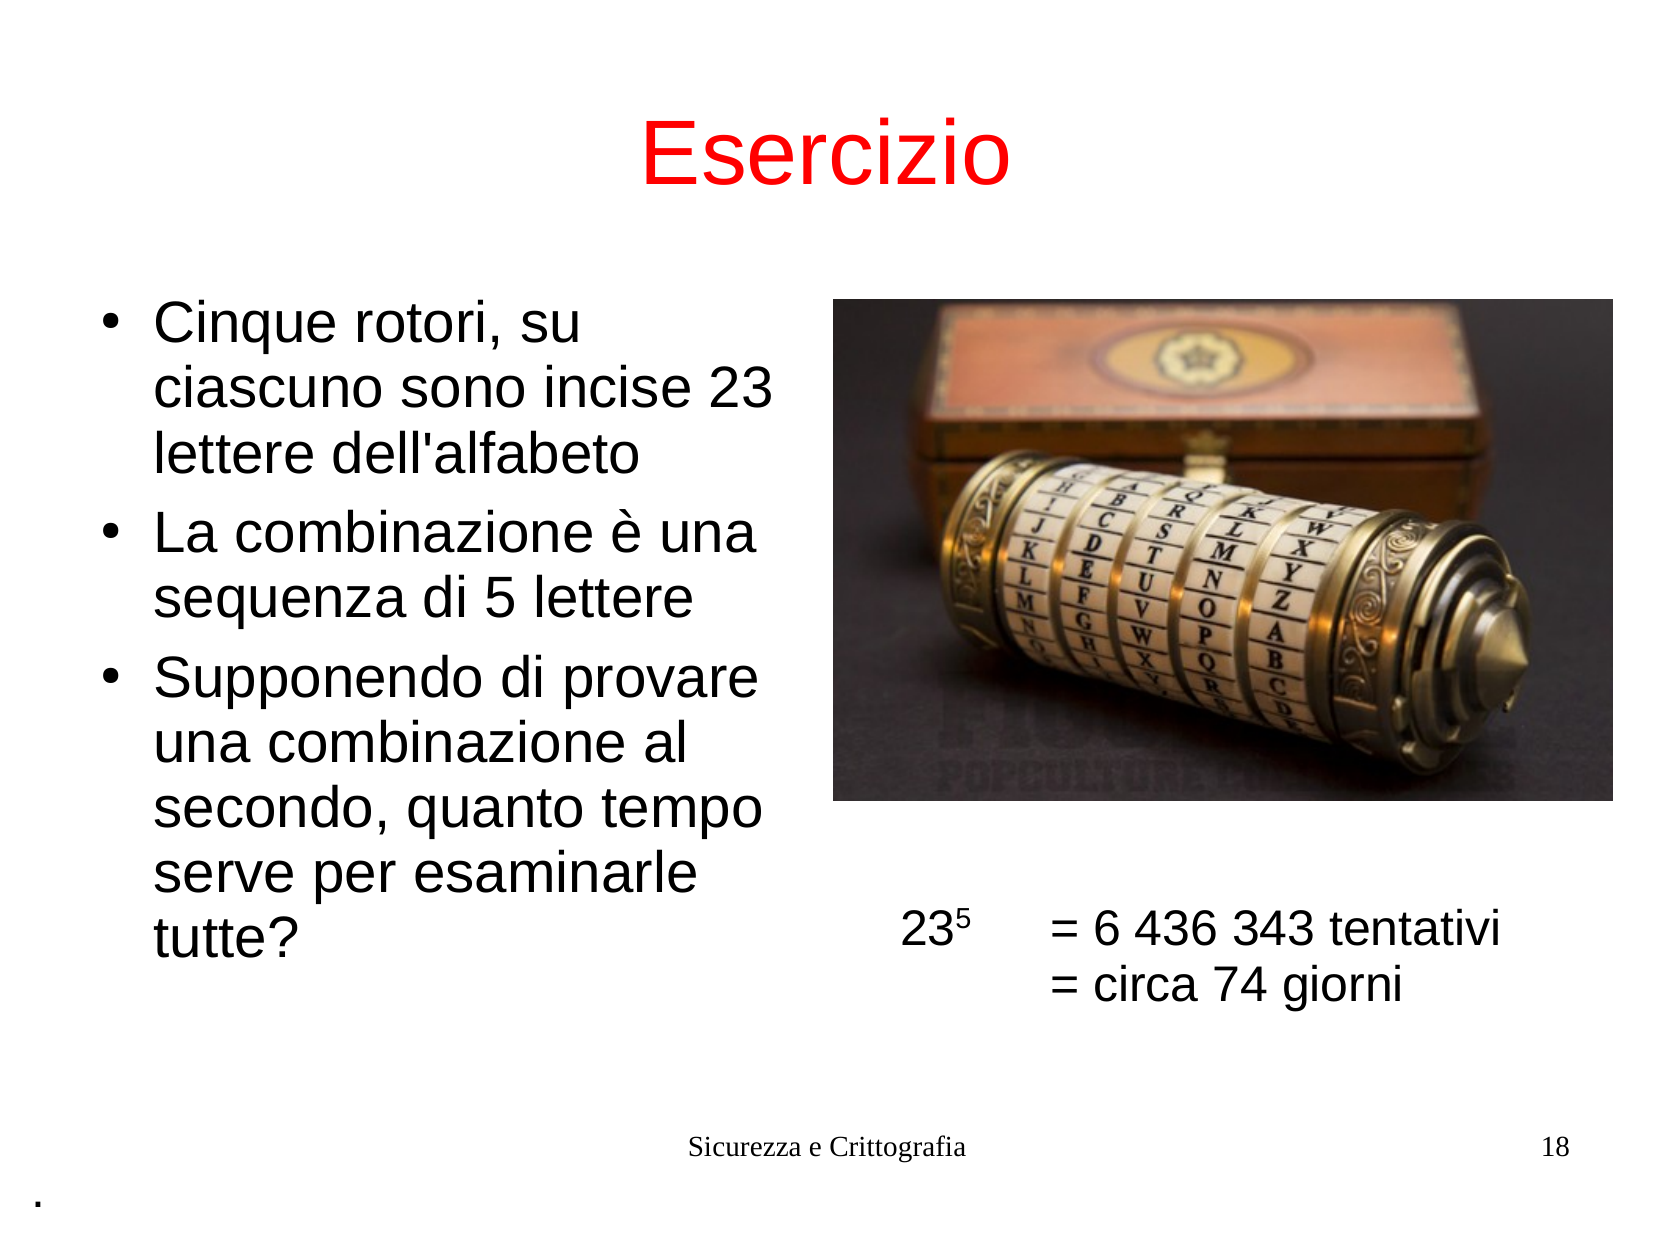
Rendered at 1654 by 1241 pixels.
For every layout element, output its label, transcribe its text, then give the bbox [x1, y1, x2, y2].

text_box . [31, 1162, 46, 1219]
text_box 235 = 6 436 343 tentativi = circa 74 giorni [900, 900, 1538, 1012]
list Cinque rotori, su ciascuno sono incise 23 lettere dell'alfabeto La combinazione è una sequenza di 5 lettere Supponendo di provare una combinazione al secondo, quanto tempo serve per esaminarle tutte? [82, 290, 809, 1109]
title Esercizio [82, 49, 1571, 257]
picture [833, 299, 1613, 801]
